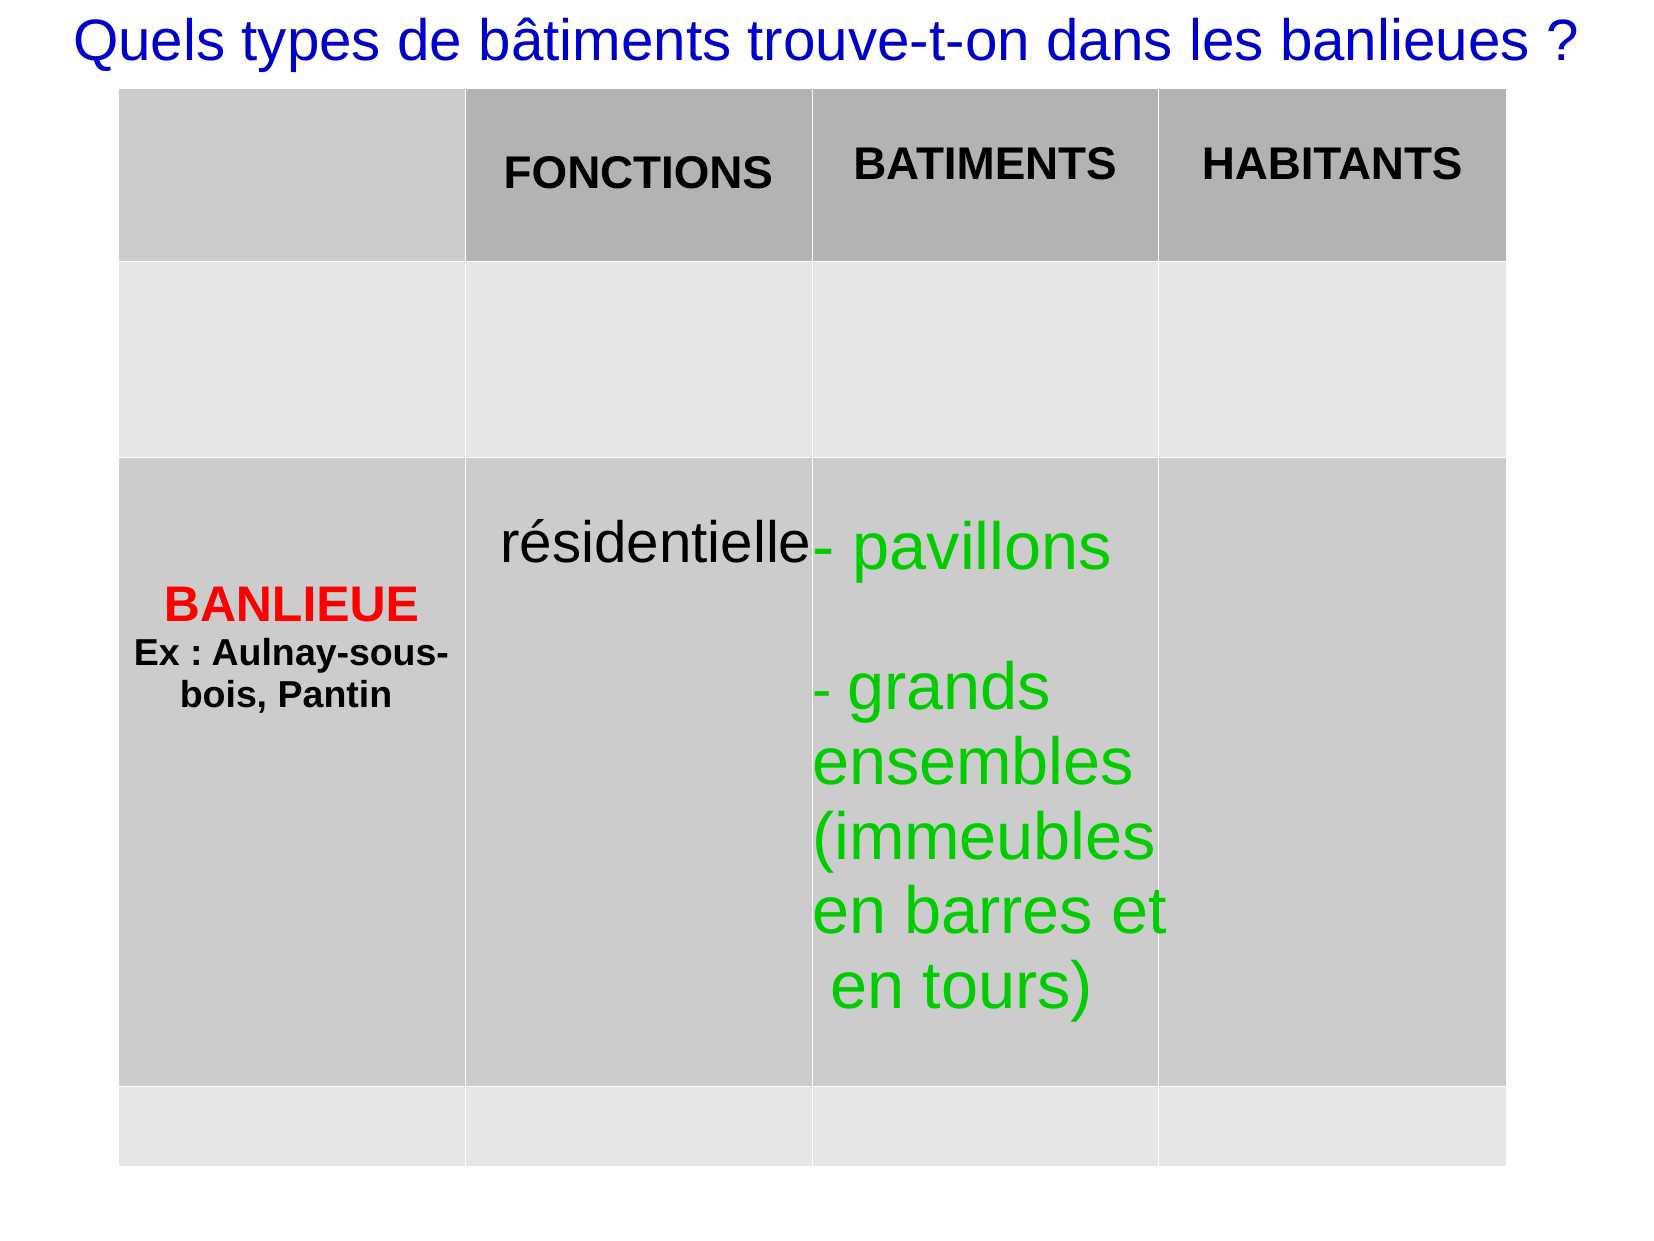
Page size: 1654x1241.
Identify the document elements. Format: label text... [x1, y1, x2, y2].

table_header FONCTIONS [466, 89, 812, 261]
table_header [119, 89, 465, 261]
table_cell [1159, 458, 1506, 1086]
table_header BATIMENTS [813, 89, 1158, 261]
table_cell [813, 1087, 1158, 1166]
table_cell [813, 1031, 1158, 1086]
table_cell [466, 458, 812, 1086]
table_cell [813, 458, 1158, 501]
table_cell [119, 1087, 465, 1166]
text_box résidentielle [485, 501, 797, 582]
text_box - pavillons - grands ensembles (immeubles en barres et en tours) [797, 501, 1212, 1031]
table_cell [466, 262, 812, 457]
table_cell [813, 262, 1158, 457]
table_cell BANLIEUE Ex : Aulnay-sous-bois, Pantin [119, 458, 465, 1086]
table_header HABITANTS [1159, 89, 1506, 261]
table_cell [466, 1087, 812, 1166]
table_cell [1159, 1087, 1506, 1166]
table_cell [1159, 262, 1506, 457]
text_box Quels types de bâtiments trouve-t-on dans les banlieues ? [0, 0, 1654, 80]
table_cell [119, 262, 465, 457]
